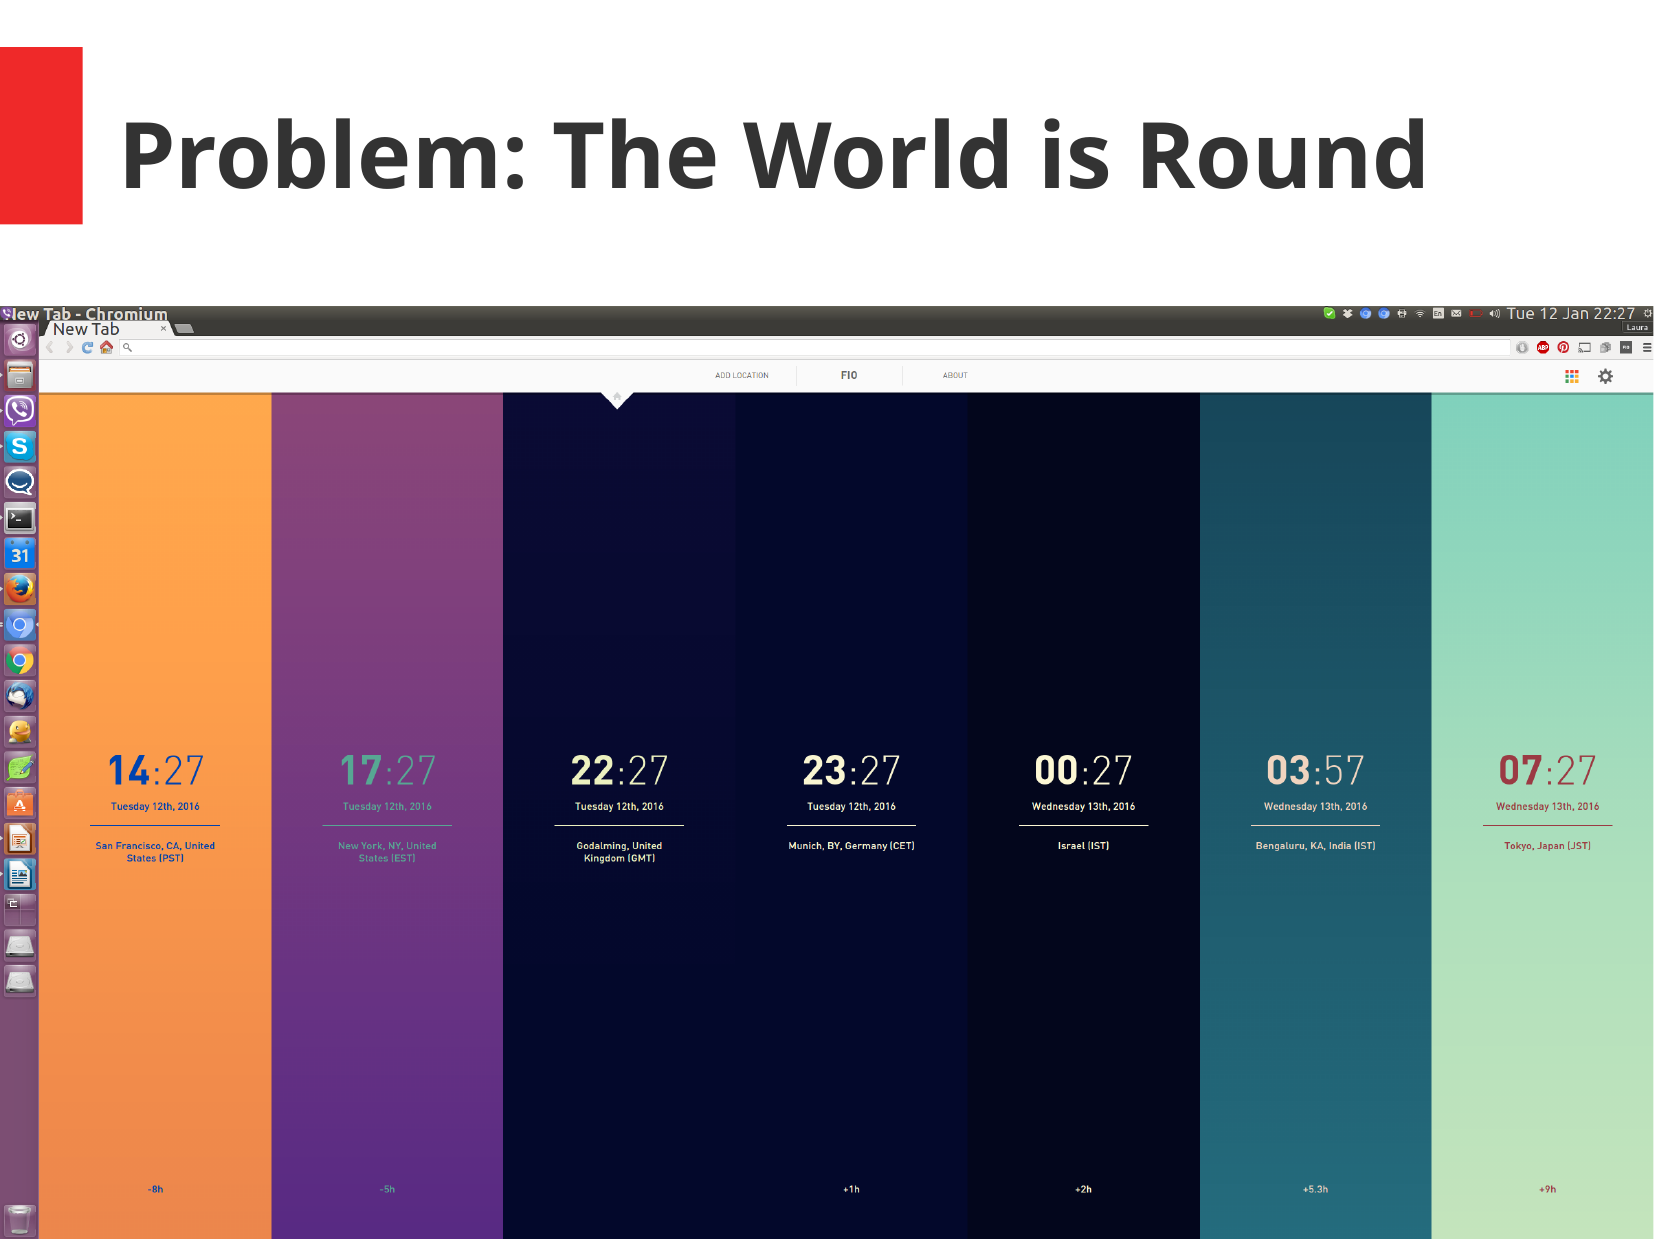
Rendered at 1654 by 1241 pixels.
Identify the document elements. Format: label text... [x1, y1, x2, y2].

picture [0, 306, 1654, 1239]
title Problem: The World is Round [118, 10, 1571, 296]
